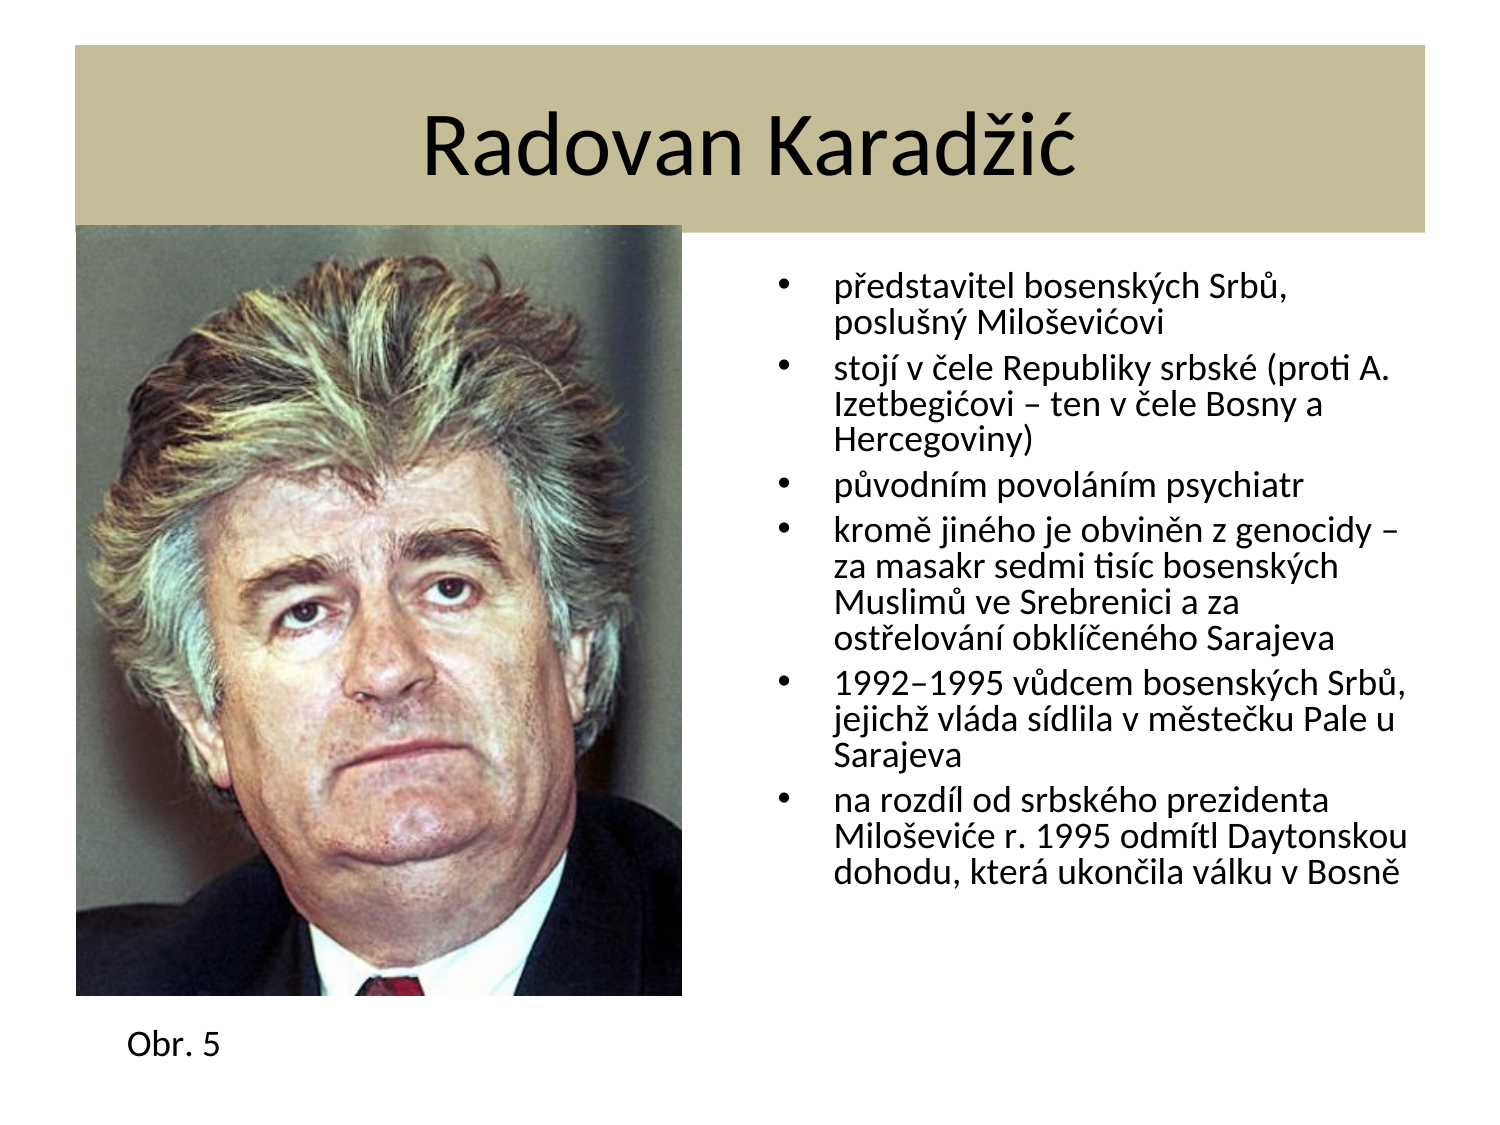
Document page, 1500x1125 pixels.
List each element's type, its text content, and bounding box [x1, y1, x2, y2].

text_box Obr. 5 [112, 1011, 1351, 1072]
title Radovan Karadžić [75, 45, 1426, 233]
text_box [76, 225, 682, 996]
list představitel bosenských Srbů, poslušný Miloševićovi stojí v čele Republiky srbské (proti A. Izetbegićovi – ten v čele Bosny a Hercegoviny) původním povoláním psychiatr kromě jiného je obviněn z genocidy – za masakr sedmi tisíc bosenských Muslimů ve Srebrenici a za ostřelování obklíčeného Sarajeva 1992–1995 vůdcem bosenských Srbů, jejichž vláda sídlila v městečku Pale u Sarajeva na rozdíl od srbského prezidenta Miloševiće r. 1995 odmítl Daytonskou dohodu, která ukončila válku v Bosně [762, 262, 1426, 1006]
